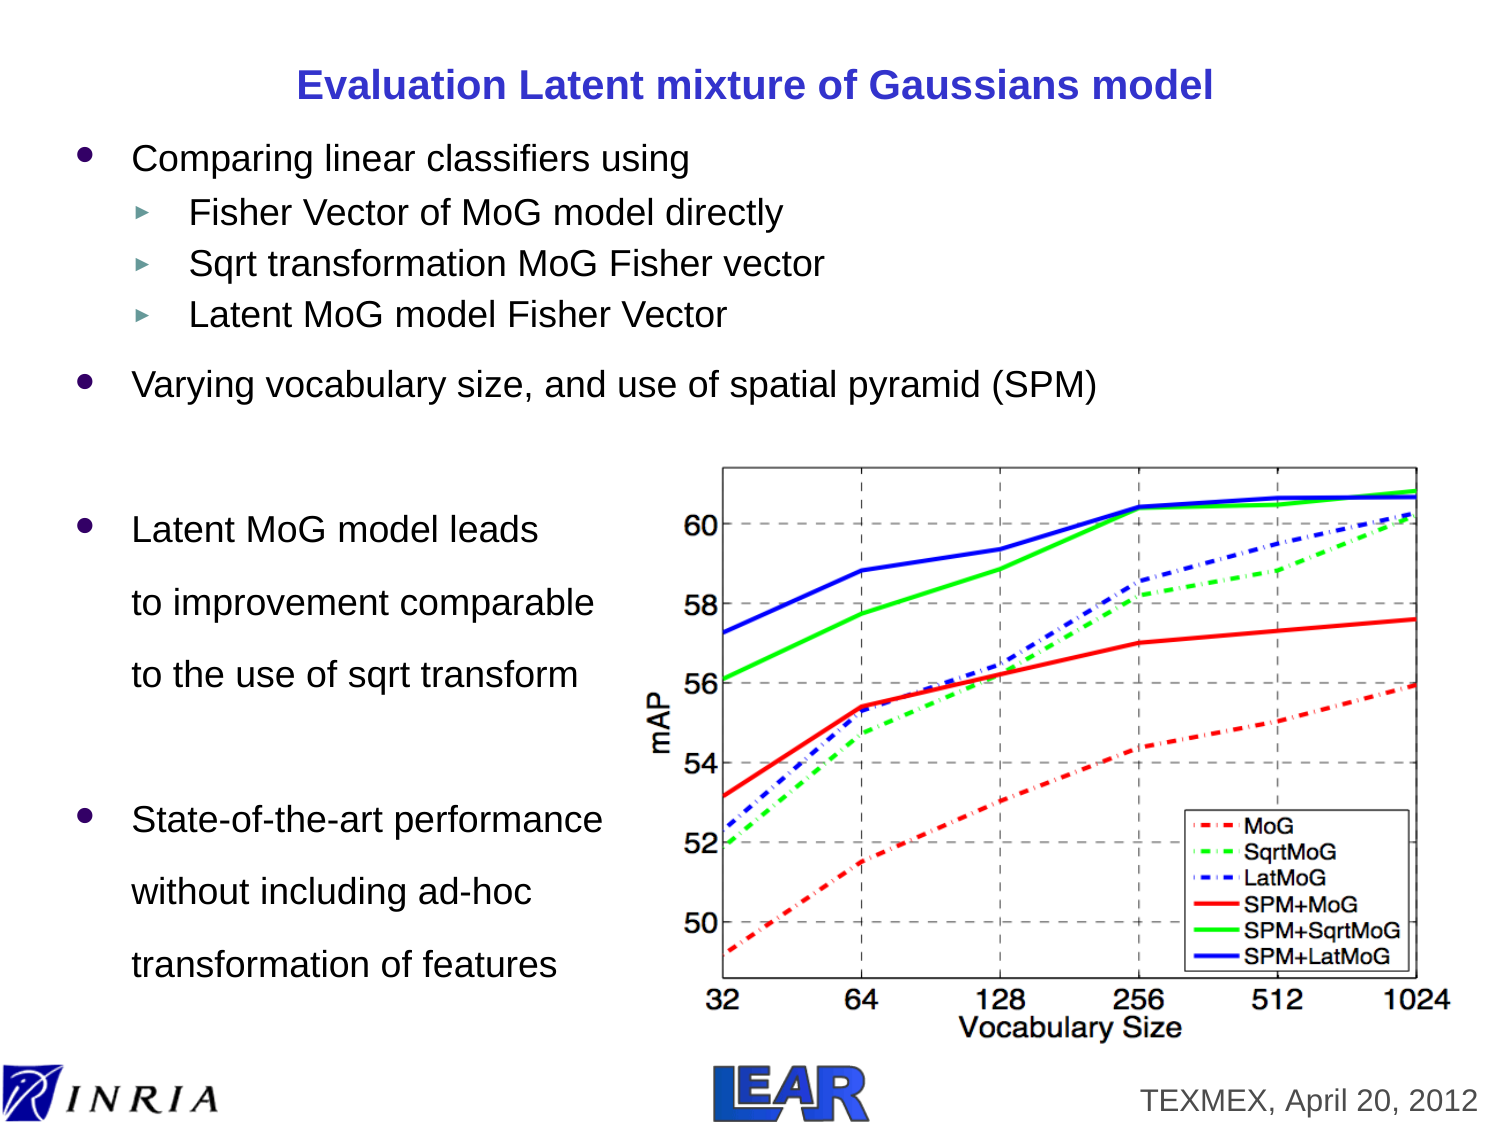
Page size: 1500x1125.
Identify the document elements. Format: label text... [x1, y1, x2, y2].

picture [637, 446, 1457, 1060]
picture [0, 1050, 75, 1125]
title Evaluation Latent mixture of Gaussians model [51, 46, 1459, 123]
list Comparing linear classifiers using Fisher Vector of MoG model directly Sqrt transformation MoG Fisher vector Latent MoG model Fisher Vector Varying vocabulary size, and use of spatial pyramid (SPM) Latent MoG model leads to improvement comparable to the use of sqrt transform State-of-the-art performance without including ad-hoc transformation of features [75, 137, 1425, 1125]
